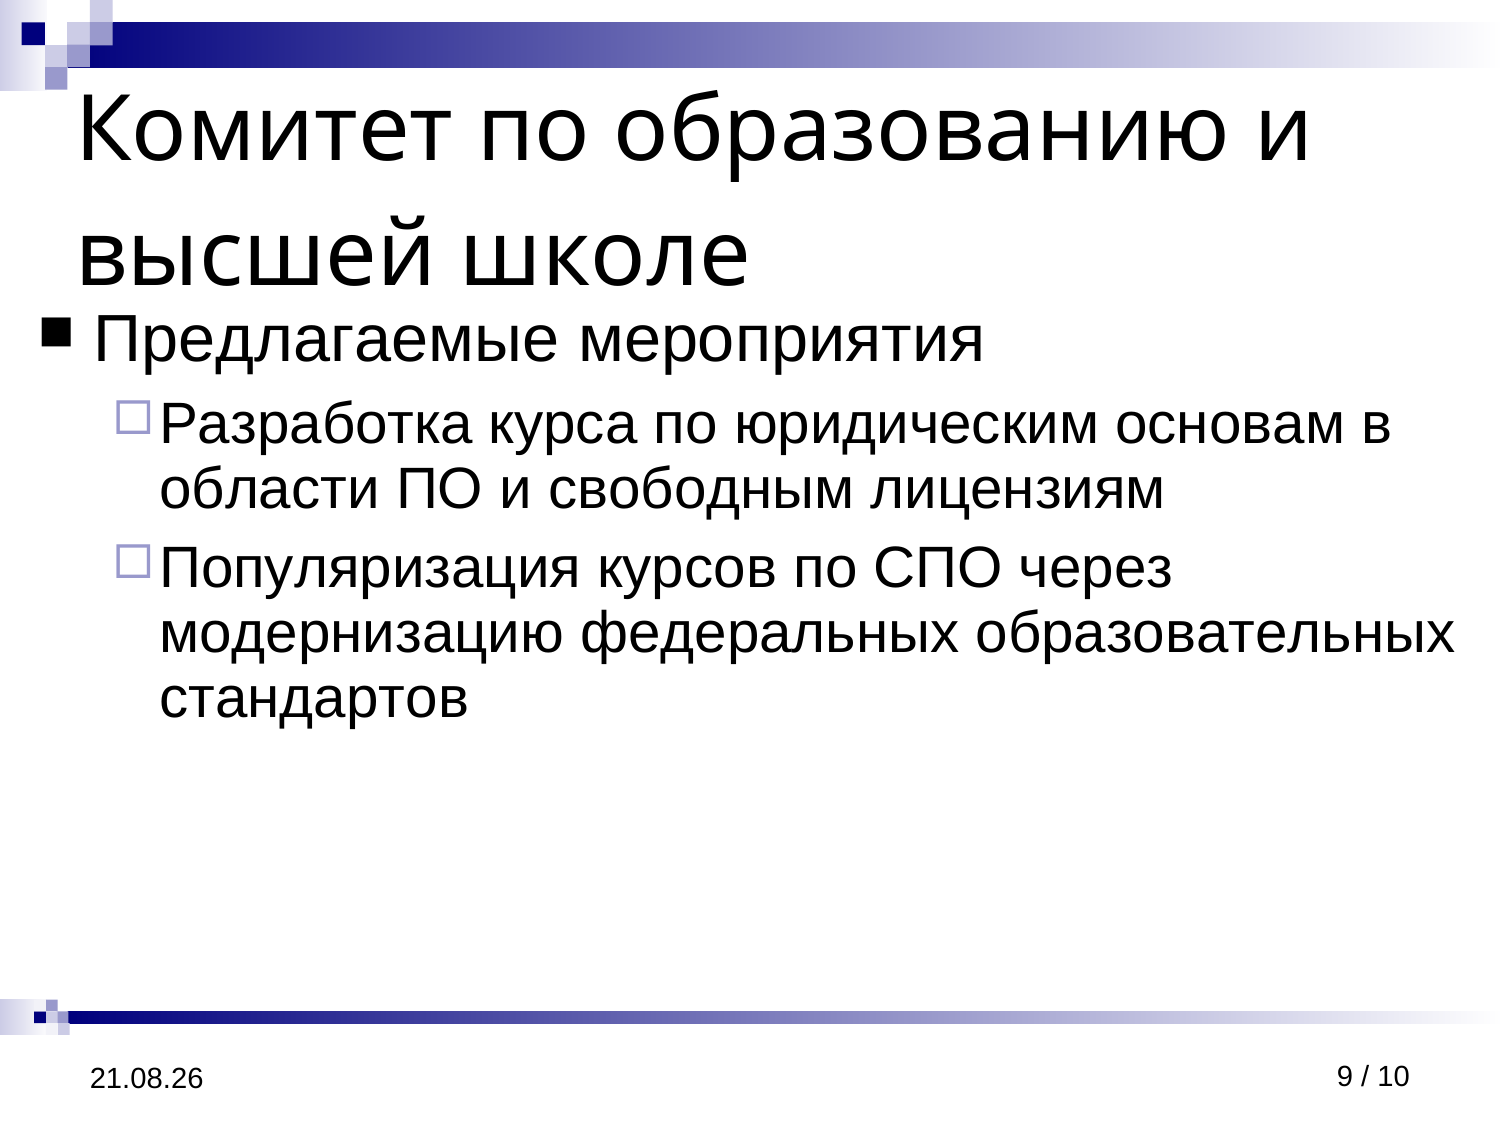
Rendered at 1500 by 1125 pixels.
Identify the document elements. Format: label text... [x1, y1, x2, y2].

list Предлагаемые мероприятия Разработка курса по юридическим основам в области ПО и свободным лицензиям Популяризация курсов по СПО через модернизацию федеральных образовательных стандартов [37, 301, 1463, 733]
title Комитет по образованию и высшей школе [75, 69, 1426, 301]
